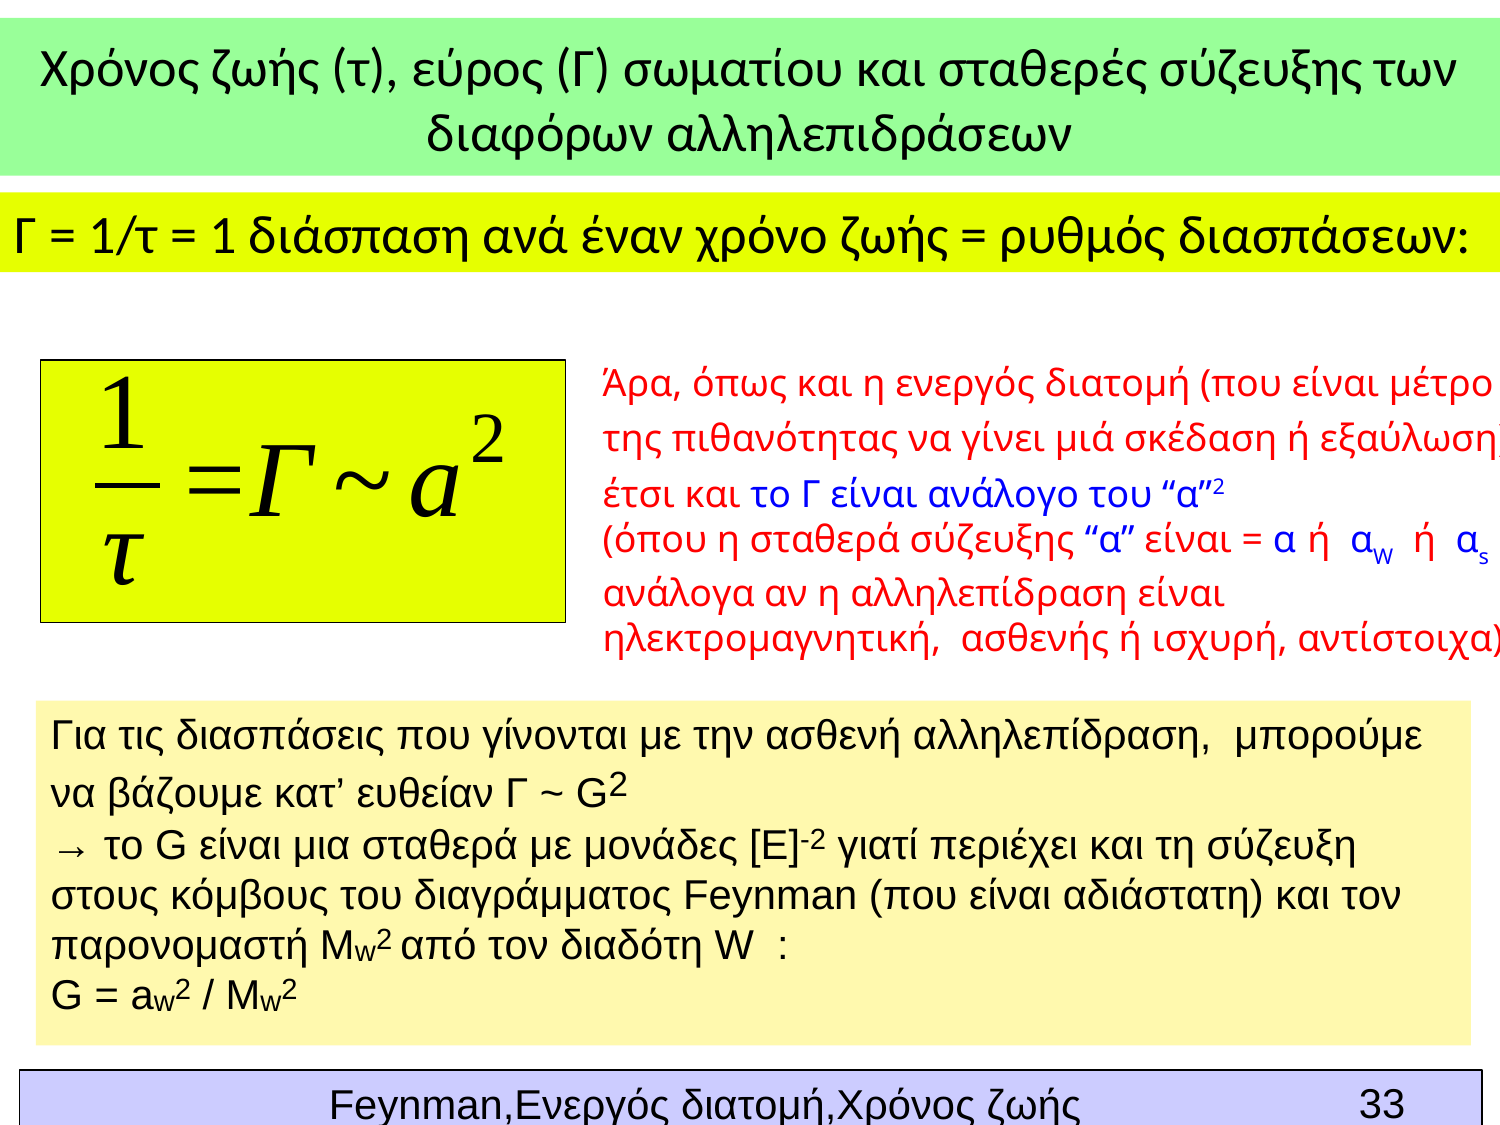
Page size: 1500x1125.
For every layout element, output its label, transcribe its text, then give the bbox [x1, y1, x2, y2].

text_box Για τις διασπάσεις που γίνονται με την ασθενή αλληλεπίδραση, μπορούμε να βάζουμε κατ’ ευθείαν Γ ~ G2 → το G είναι μια σταθερά με μονάδες [Ε]-2 γιατί περιέχει και τη σύζευξη στους κόμβους του διαγράμματος Feynman (που είναι αδιάστατη) και τον παρονομαστή Mw2 από τον διαδότη W : G = aw2 / Mw2 [35, 700, 1471, 1046]
text_box Γ = 1/τ = 1 διάσπαση ανά έναν χρόνο ζωής = ρυθμός διασπάσεων: [0, 192, 1500, 273]
text_box Άρα, όπως και η ενεργός διατομή (που είναι μέτρο της πιθανότητας να γίνει μιά σκέδαση ή εξαύλωση), έτσι και το Γ είναι ανάλογο του “α”2 (όπου η σταθερά σύζευξης “α” είναι = α ή αW ή αs , ανάλογα αν η αλληλεπίδραση είναι ηλεκτρομαγνητική, ασθενής ή ισχυρή, αντίστοιχα) [587, 351, 1500, 667]
text_box Χρόνος ζωής (τ), εύρος (Γ) σωματίου και σταθερές σύζευξης των διαφόρων αλληλεπιδράσεων [0, 17, 1500, 176]
chart [61, 353, 542, 611]
text_box [40, 360, 566, 623]
